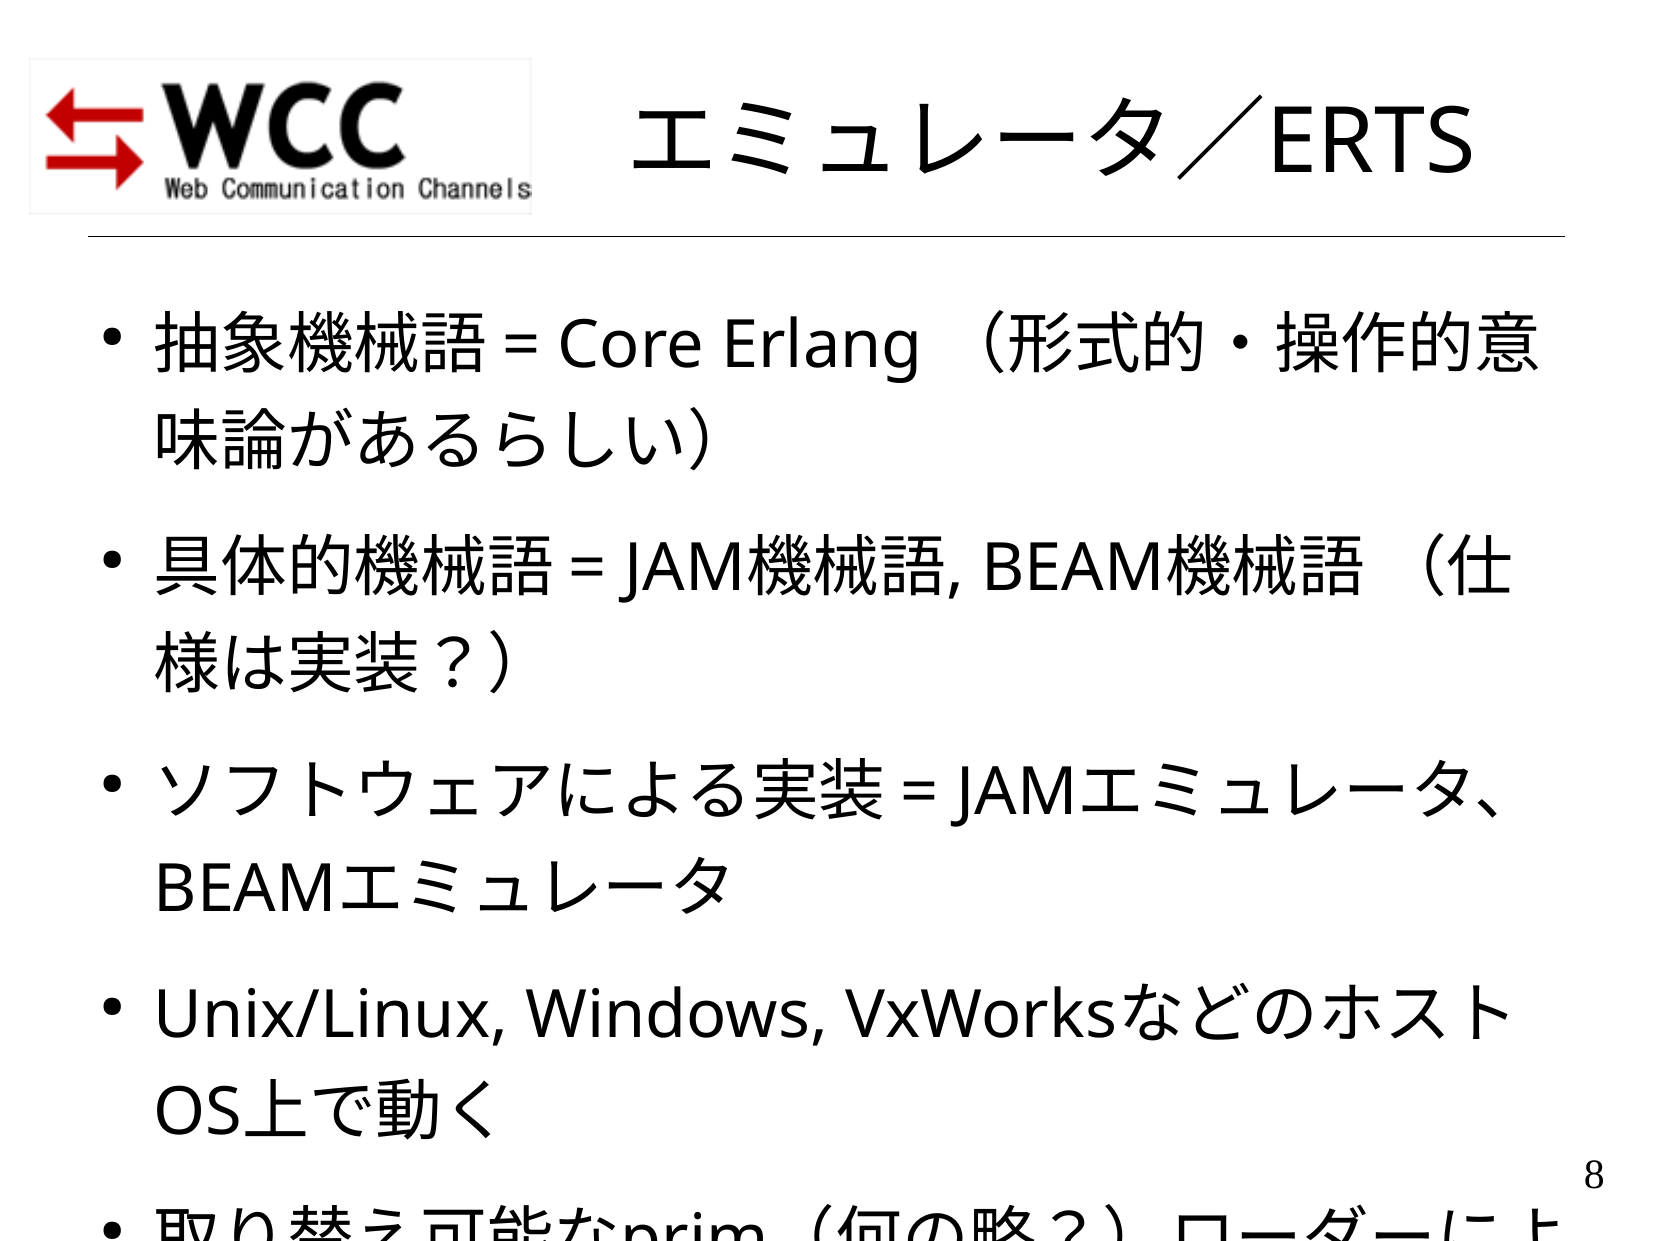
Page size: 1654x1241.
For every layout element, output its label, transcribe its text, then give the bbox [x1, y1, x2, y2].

title エミュレータ／ERTS [531, 29, 1571, 237]
list 抽象機械語 = Core Erlang （形式的・操作的意味論があるらしい） 具体的機械語 = JAM機械語, BEAM機械語 （仕様は実装？） ソフトウェアによる実装 = JAMエミュレータ、BEAMエミュレータ Unix/Linux, Windows, VxWorksなどのホストOS上で動く 取り替え可能なprim（何の略？）ローダーによりOSカーネルをロード [82, 290, 1571, 1170]
picture [29, 58, 531, 215]
